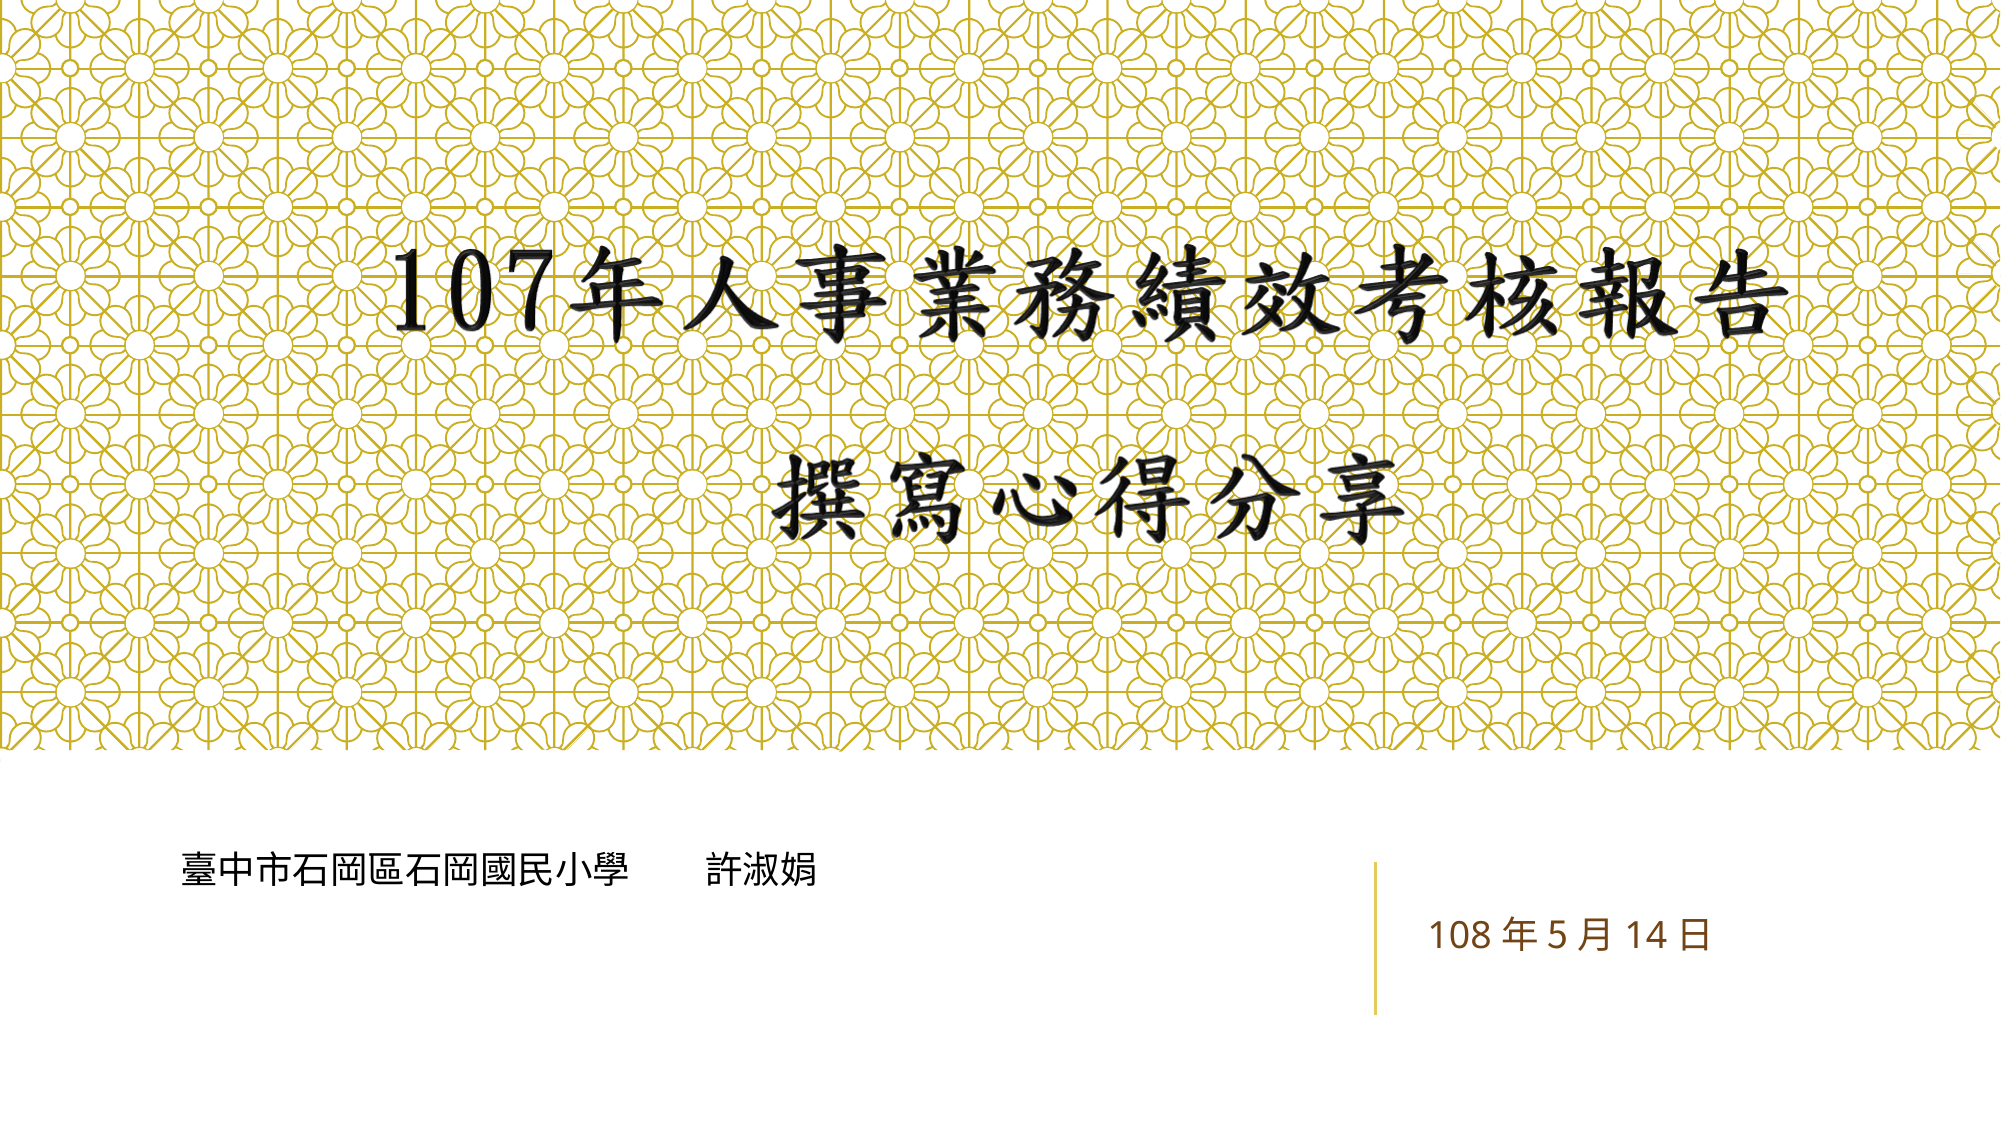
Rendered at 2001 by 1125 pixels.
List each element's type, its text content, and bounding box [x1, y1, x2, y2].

text_box 臺中市石岡區石岡國民小學 許淑娟 [165, 838, 1201, 900]
subtitle 108年5月14日 [1412, 813, 1938, 1054]
picture [245, 234, 1938, 623]
